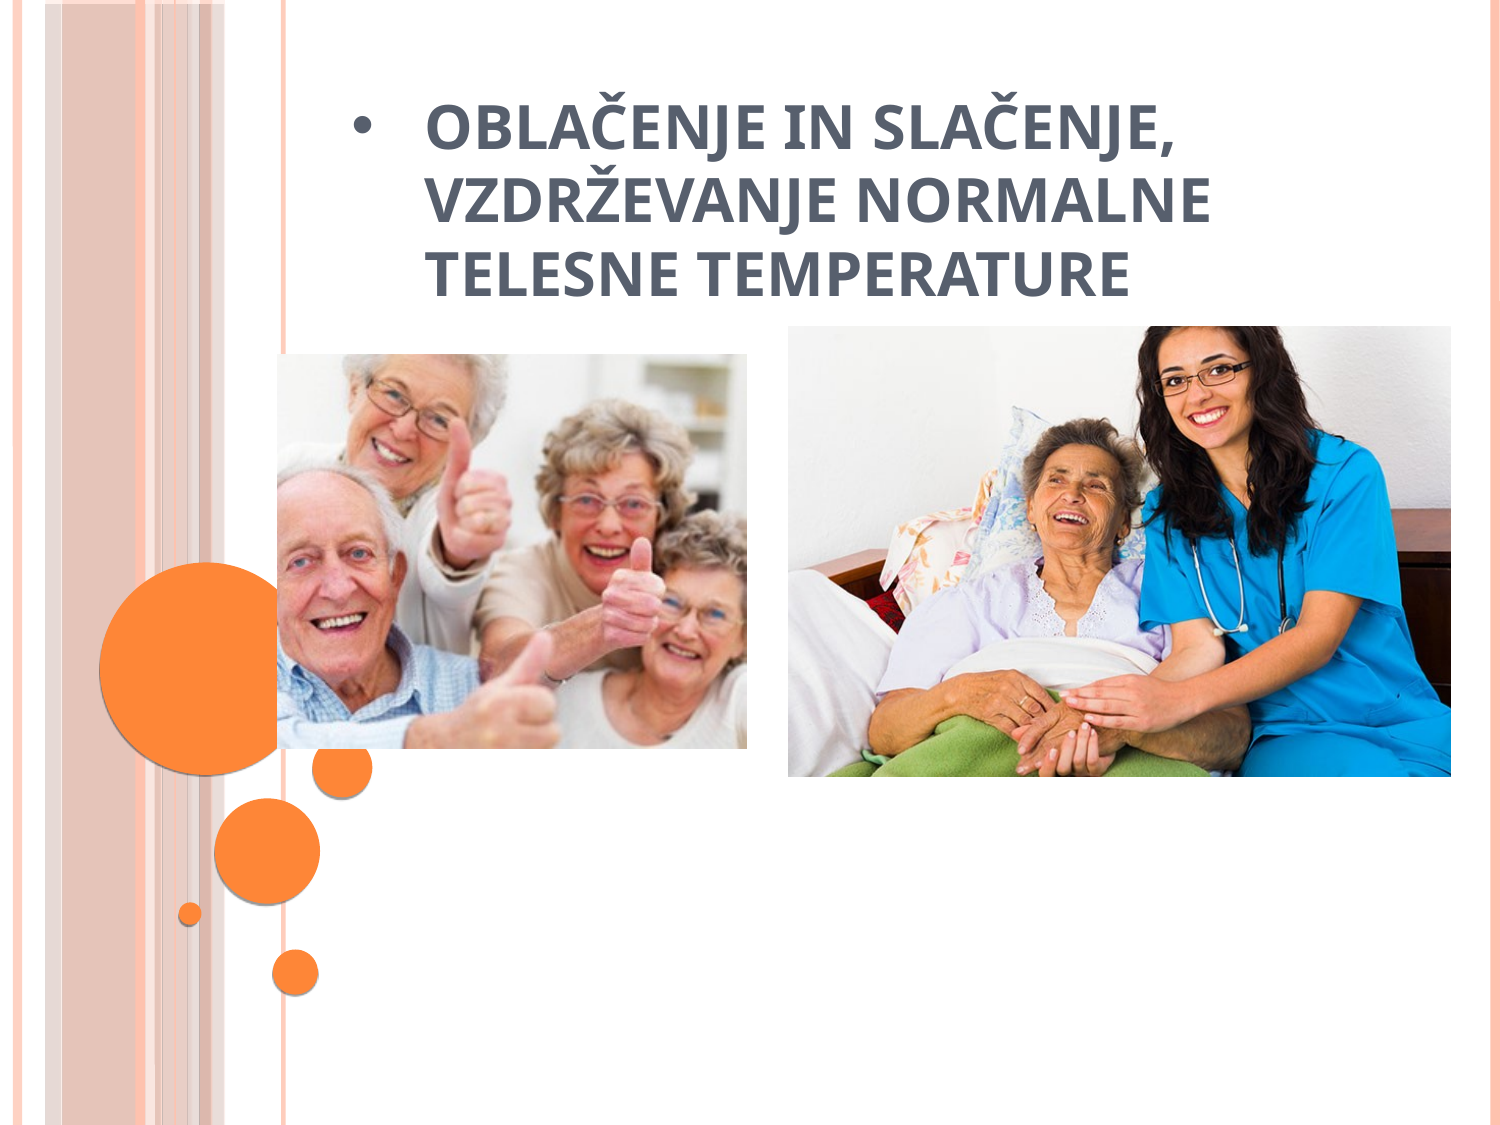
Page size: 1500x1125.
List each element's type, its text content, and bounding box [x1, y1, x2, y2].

picture [277, 354, 747, 749]
title Oblačenje in slačenje, vzdrževanje normalne telesne temperature [336, 78, 1349, 389]
picture [788, 326, 1451, 777]
